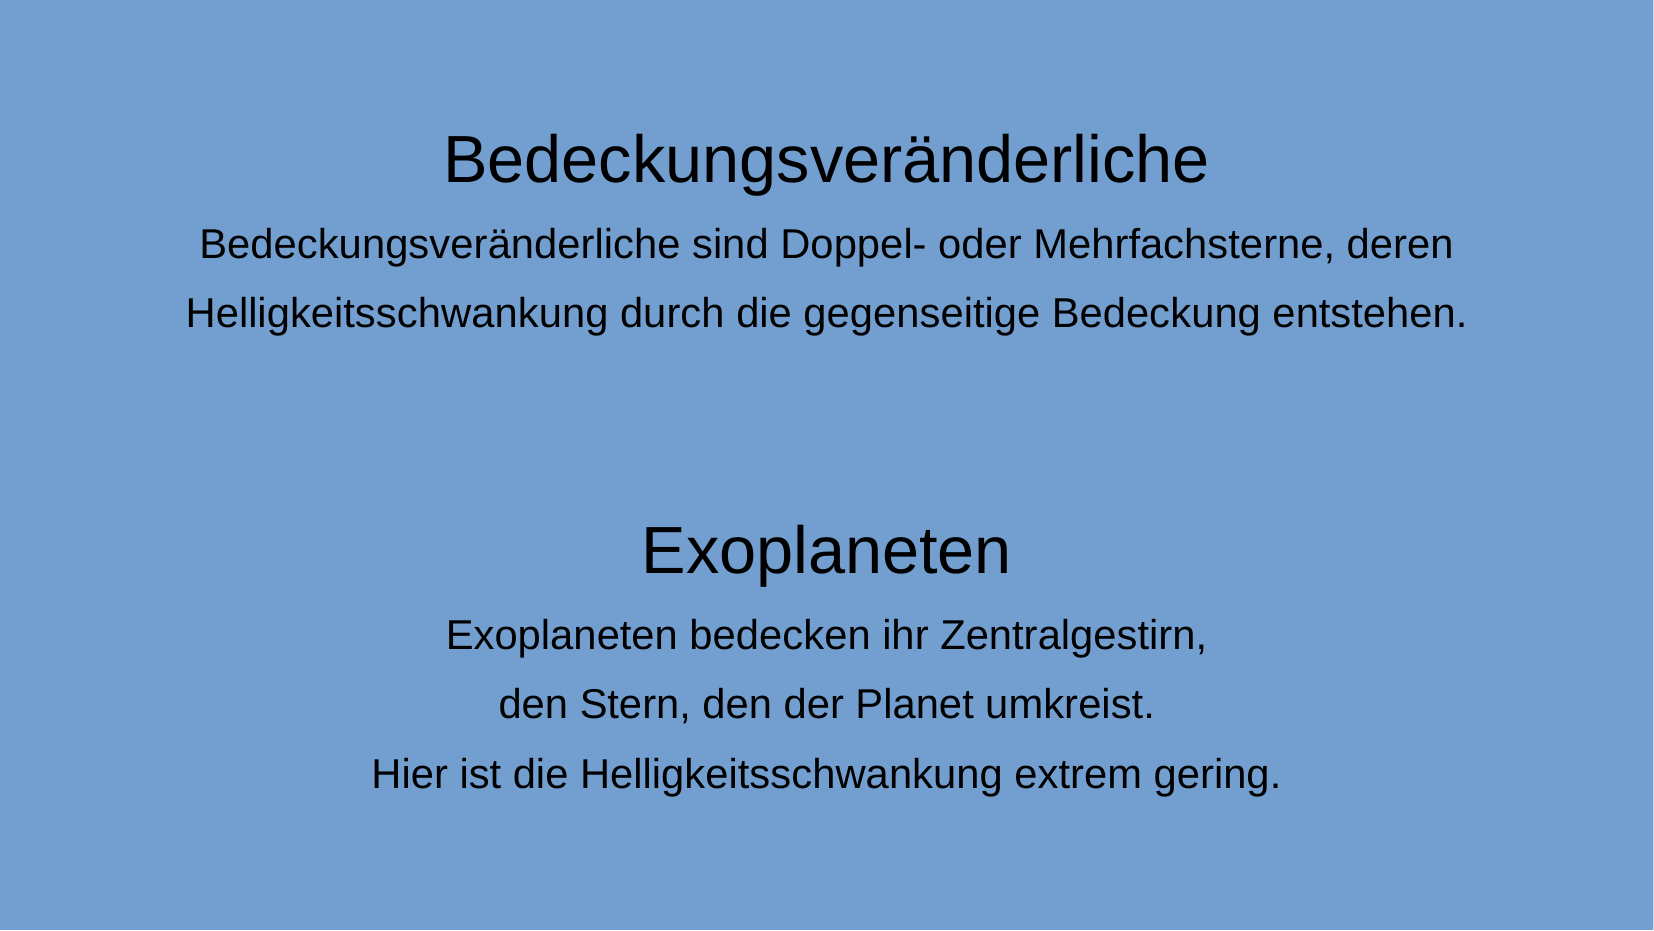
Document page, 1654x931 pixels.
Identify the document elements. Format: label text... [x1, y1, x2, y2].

text_box Bedeckungsveränderliche Bedeckungsveränderliche sind Doppel- oder Mehrfachsterne, deren Helligkeitsschwankung durch die gegenseitige Bedeckung entstehen. Exoplaneten Exoplaneten bedecken ihr Zentralgestirn, den Stern, den der Planet umkreist. Hier ist die Helligkeitsschwankung extrem gering. [29, 29, 1625, 931]
